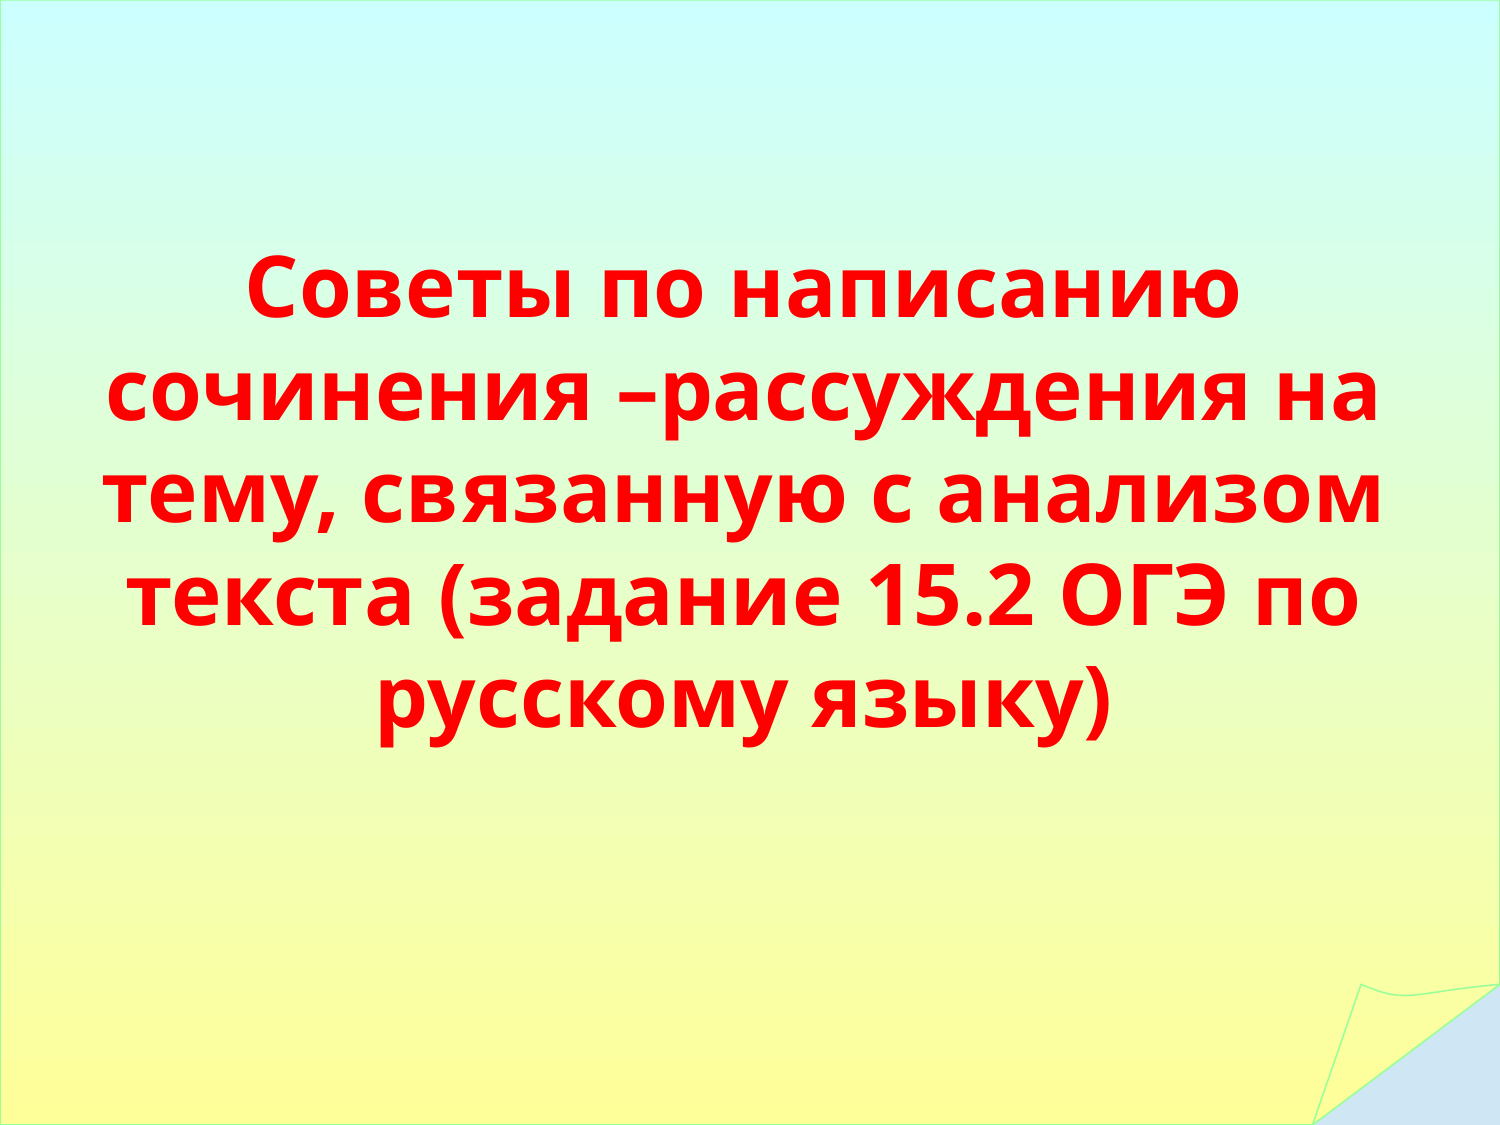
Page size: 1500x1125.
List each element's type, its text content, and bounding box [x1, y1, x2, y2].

text_box [0, 0, 1500, 1125]
title Советы по написанию сочинения –рассуждения на тему, связанную с анализом текста (задание 15.2 ОГЭ по русскому языку) [69, 224, 1420, 525]
